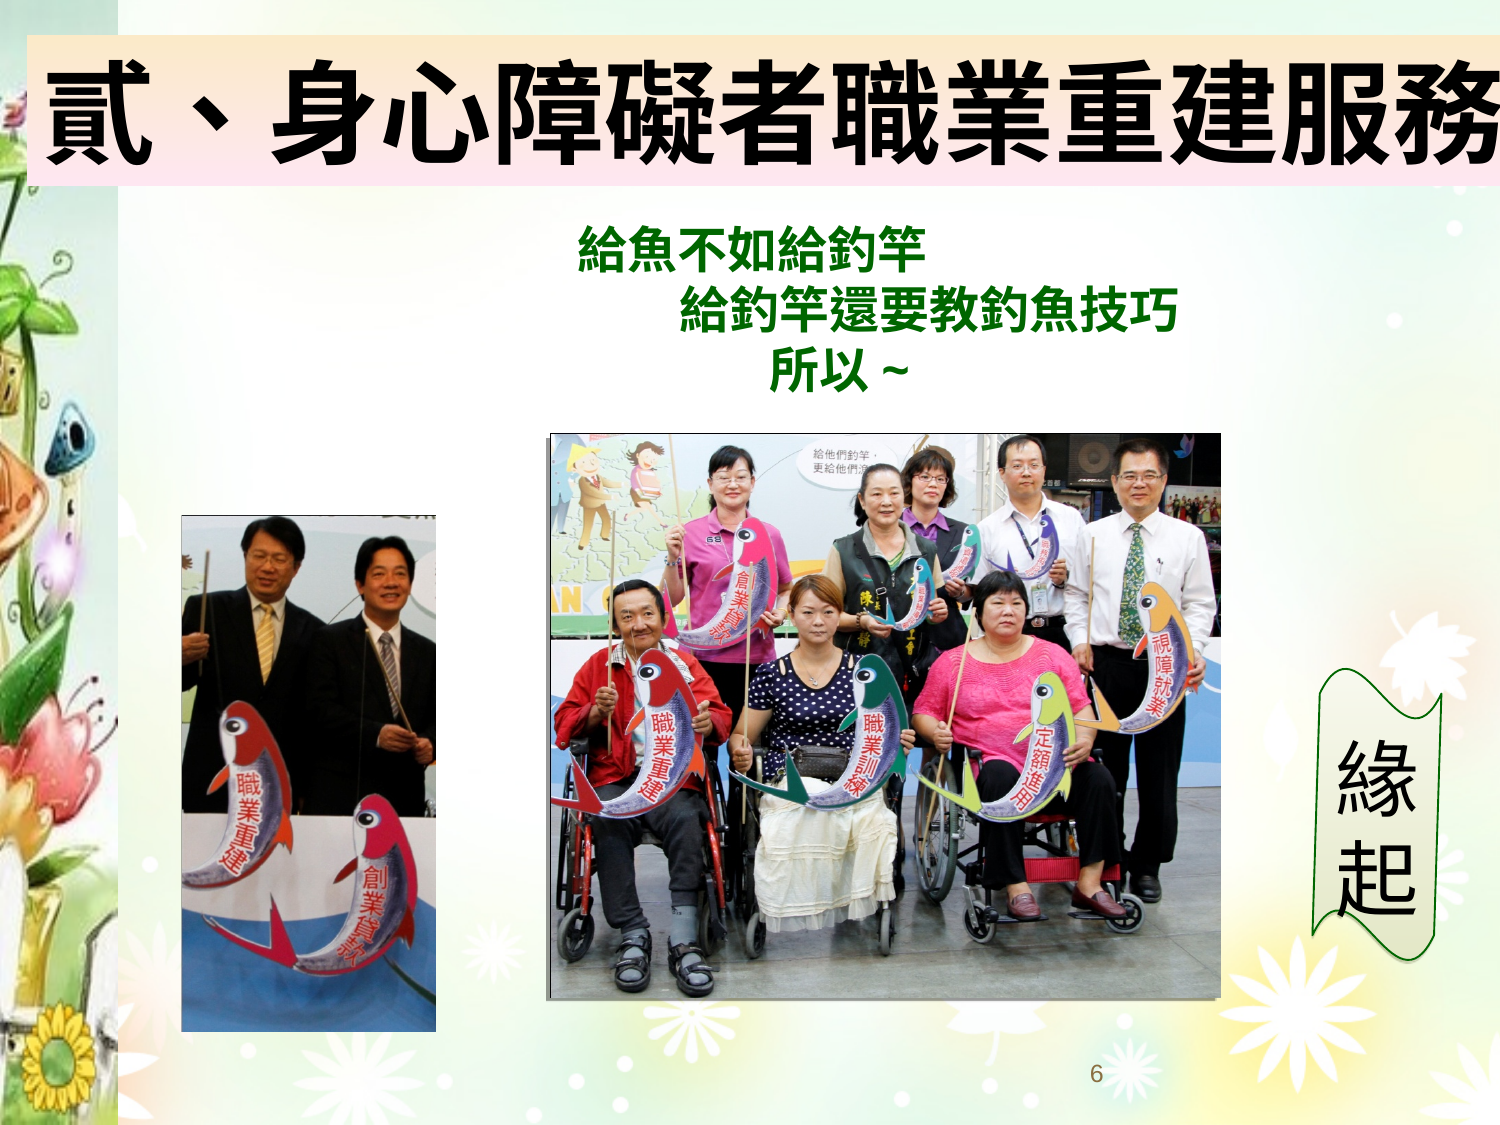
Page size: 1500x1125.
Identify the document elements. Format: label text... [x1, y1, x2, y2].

text_box 緣起 [1312, 668, 1442, 960]
picture [0, 0, 118, 1125]
picture [550, 433, 1221, 998]
text_box [1074, 1042, 1426, 1103]
text_box 貳、身心障礙者職業重建服務 [27, 35, 1500, 185]
text_box 給魚不如給釣竿 給釣竿還要教釣魚技巧 所以~ [562, 210, 1290, 408]
picture [181, 515, 436, 1032]
